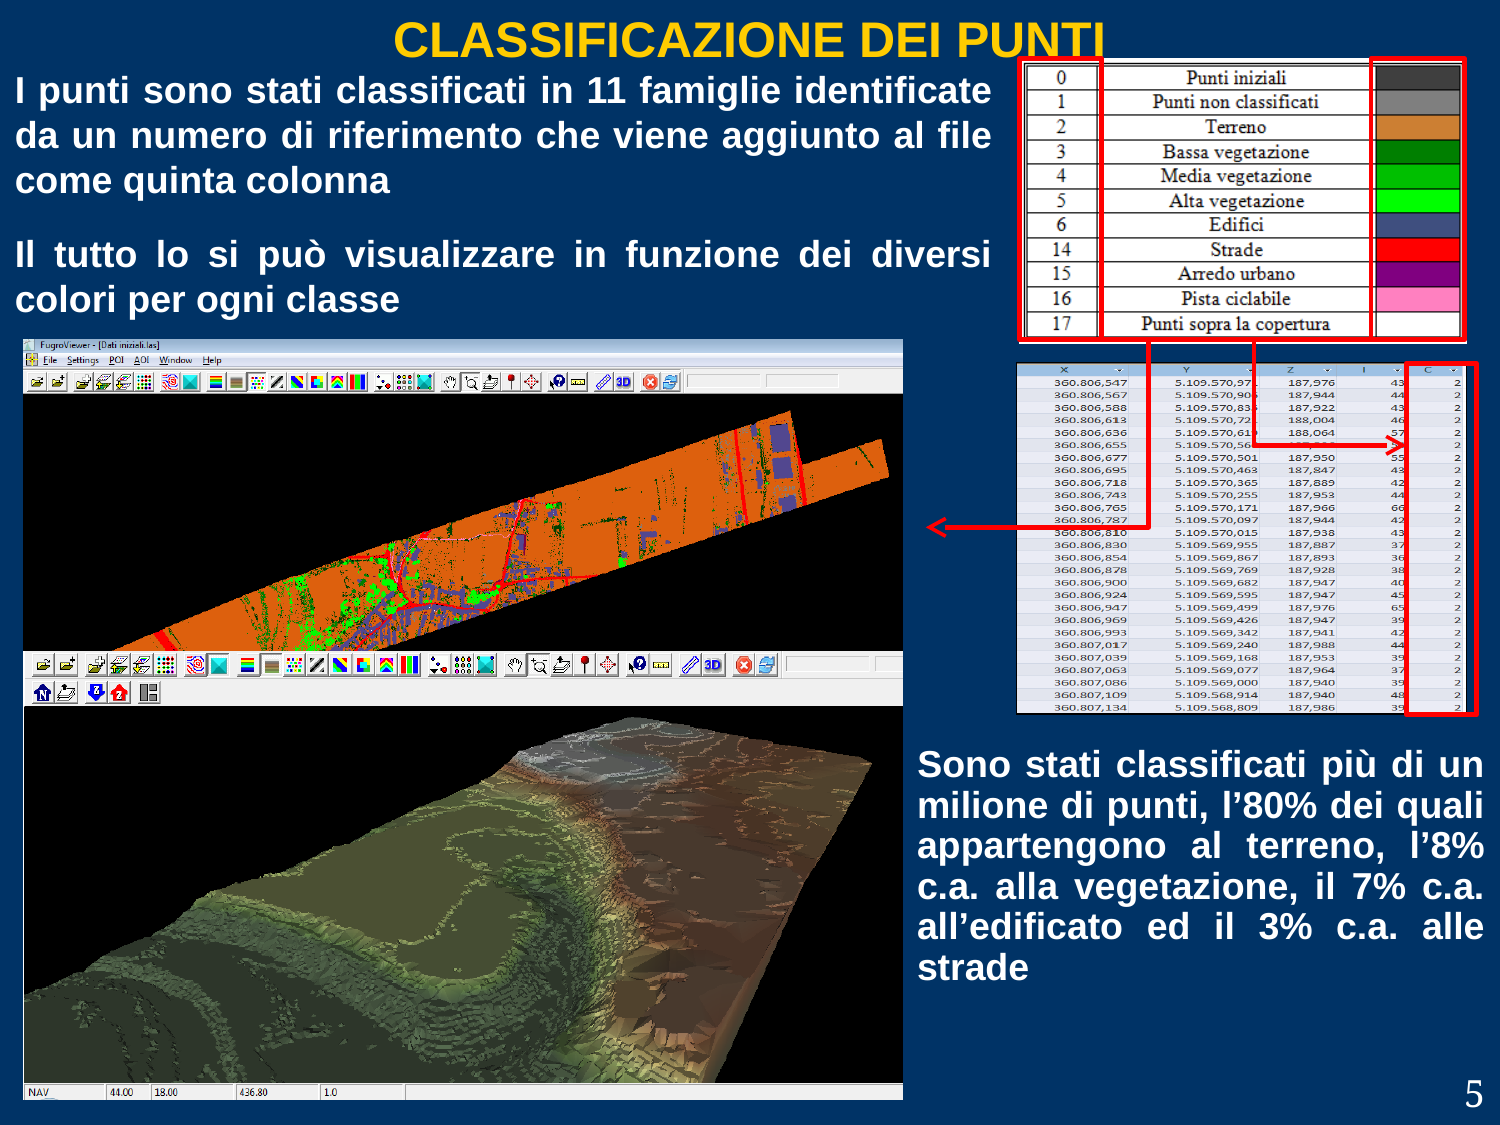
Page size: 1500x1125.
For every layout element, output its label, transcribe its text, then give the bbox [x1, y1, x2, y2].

text_box Il tutto lo si può visualizzare in funzione dei diversi colori per ogni classe [0, 222, 1008, 328]
picture [1017, 363, 1404, 714]
picture [1022, 61, 1099, 337]
picture [1409, 366, 1466, 712]
picture [1017, 363, 1146, 525]
title CLASSIFICAZIONE DEI PUNTI [0, 0, 1500, 47]
slide_number <numero> [1417, 1062, 1500, 1125]
text_box I punti sono stati classificati in 11 famiglie identificate da un numero di riferimento che viene aggiunto al file come quinta colonna [0, 58, 1008, 209]
picture [1373, 61, 1462, 337]
text_box Sono stati classificati più di un milione di punti, l’80% dei quali appartengono al terreno, l’8% c.a. alla vegetazione, il 7% c.a. all’edificato ed il 3% c.a. alle strade [903, 738, 1500, 996]
picture [23, 339, 903, 1100]
picture [1104, 58, 1369, 337]
